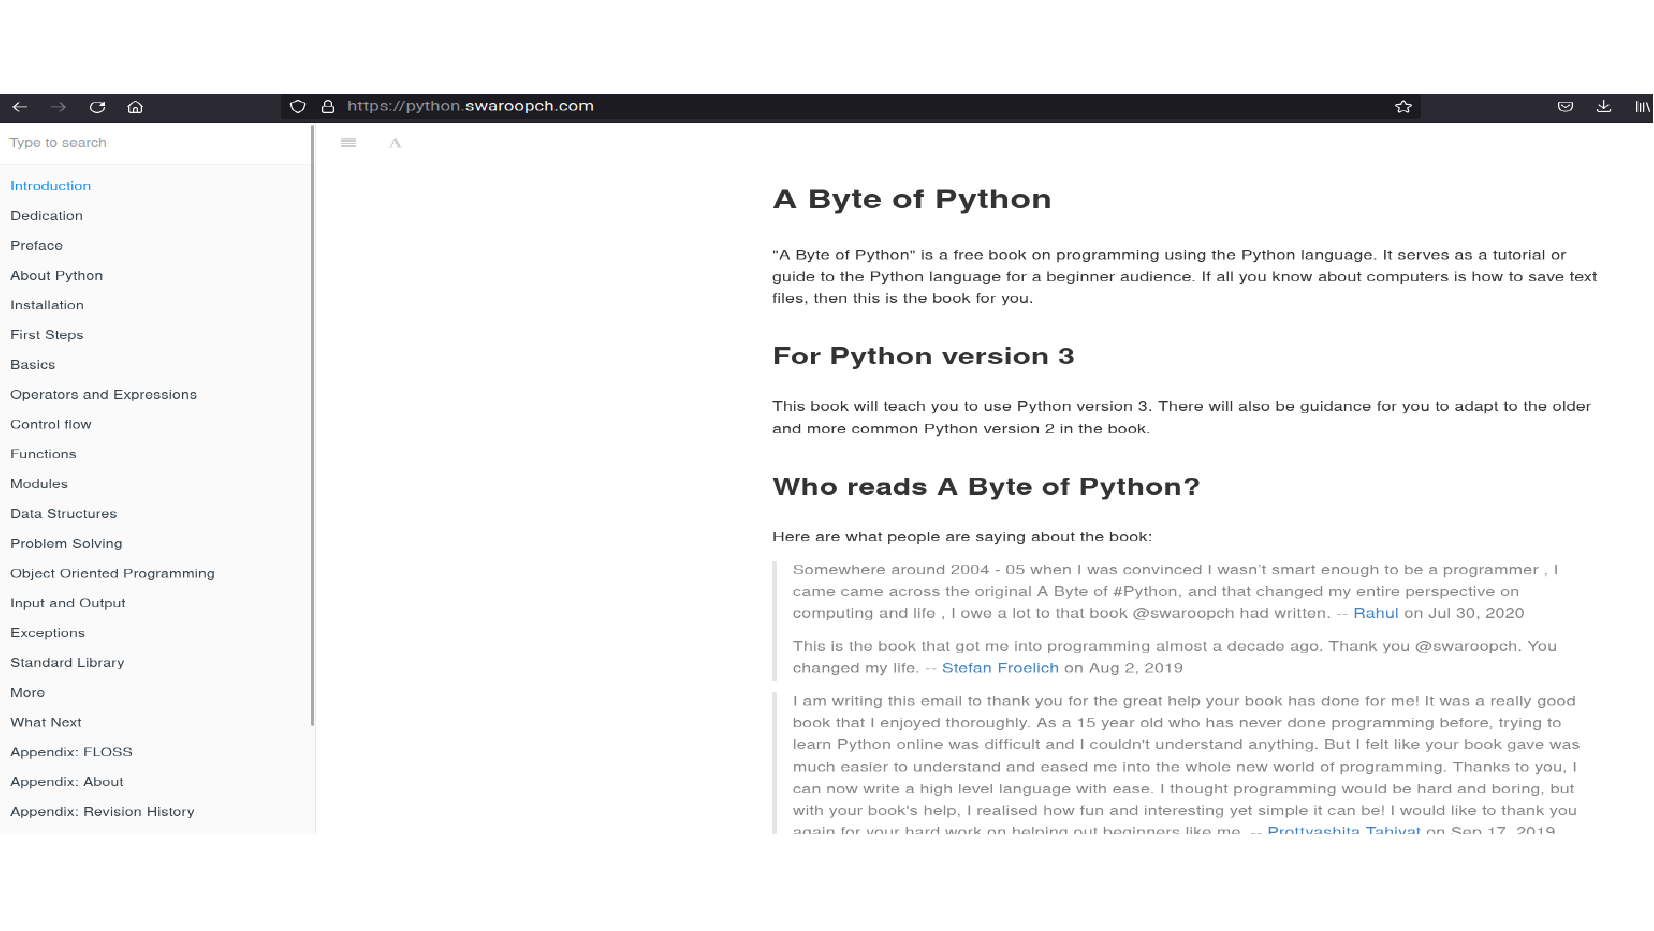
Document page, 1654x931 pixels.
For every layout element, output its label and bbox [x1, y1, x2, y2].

picture [0, 94, 1653, 834]
